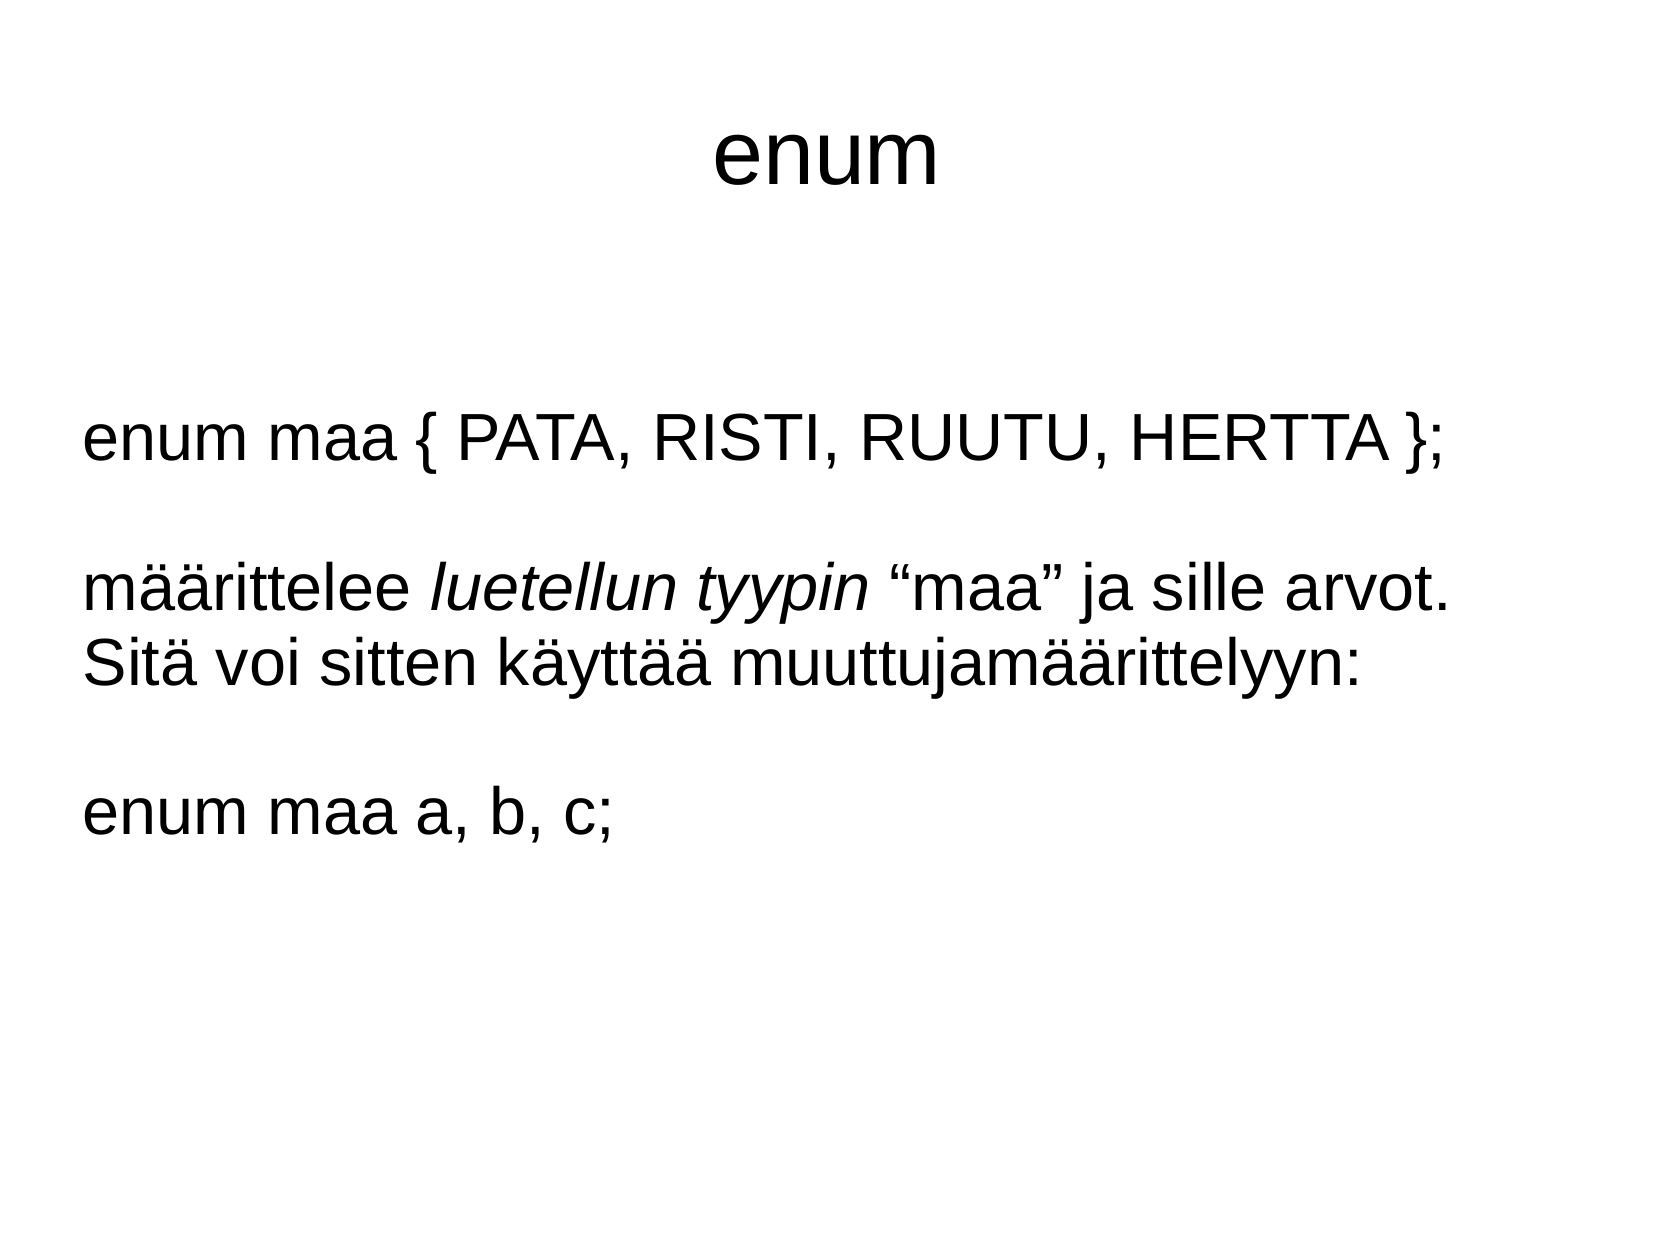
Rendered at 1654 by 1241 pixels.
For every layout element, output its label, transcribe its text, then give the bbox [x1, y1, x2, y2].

title enum [82, 56, 1571, 250]
subtitle enum maa { PATA, RISTI, RUUTU, HERTTA }; määrittelee luetellun tyypin “maa” ja sille arvot. Sitä voi sitten käyttää muuttujamäärittelyyn: enum maa a, b, c; [82, 297, 1571, 1102]
